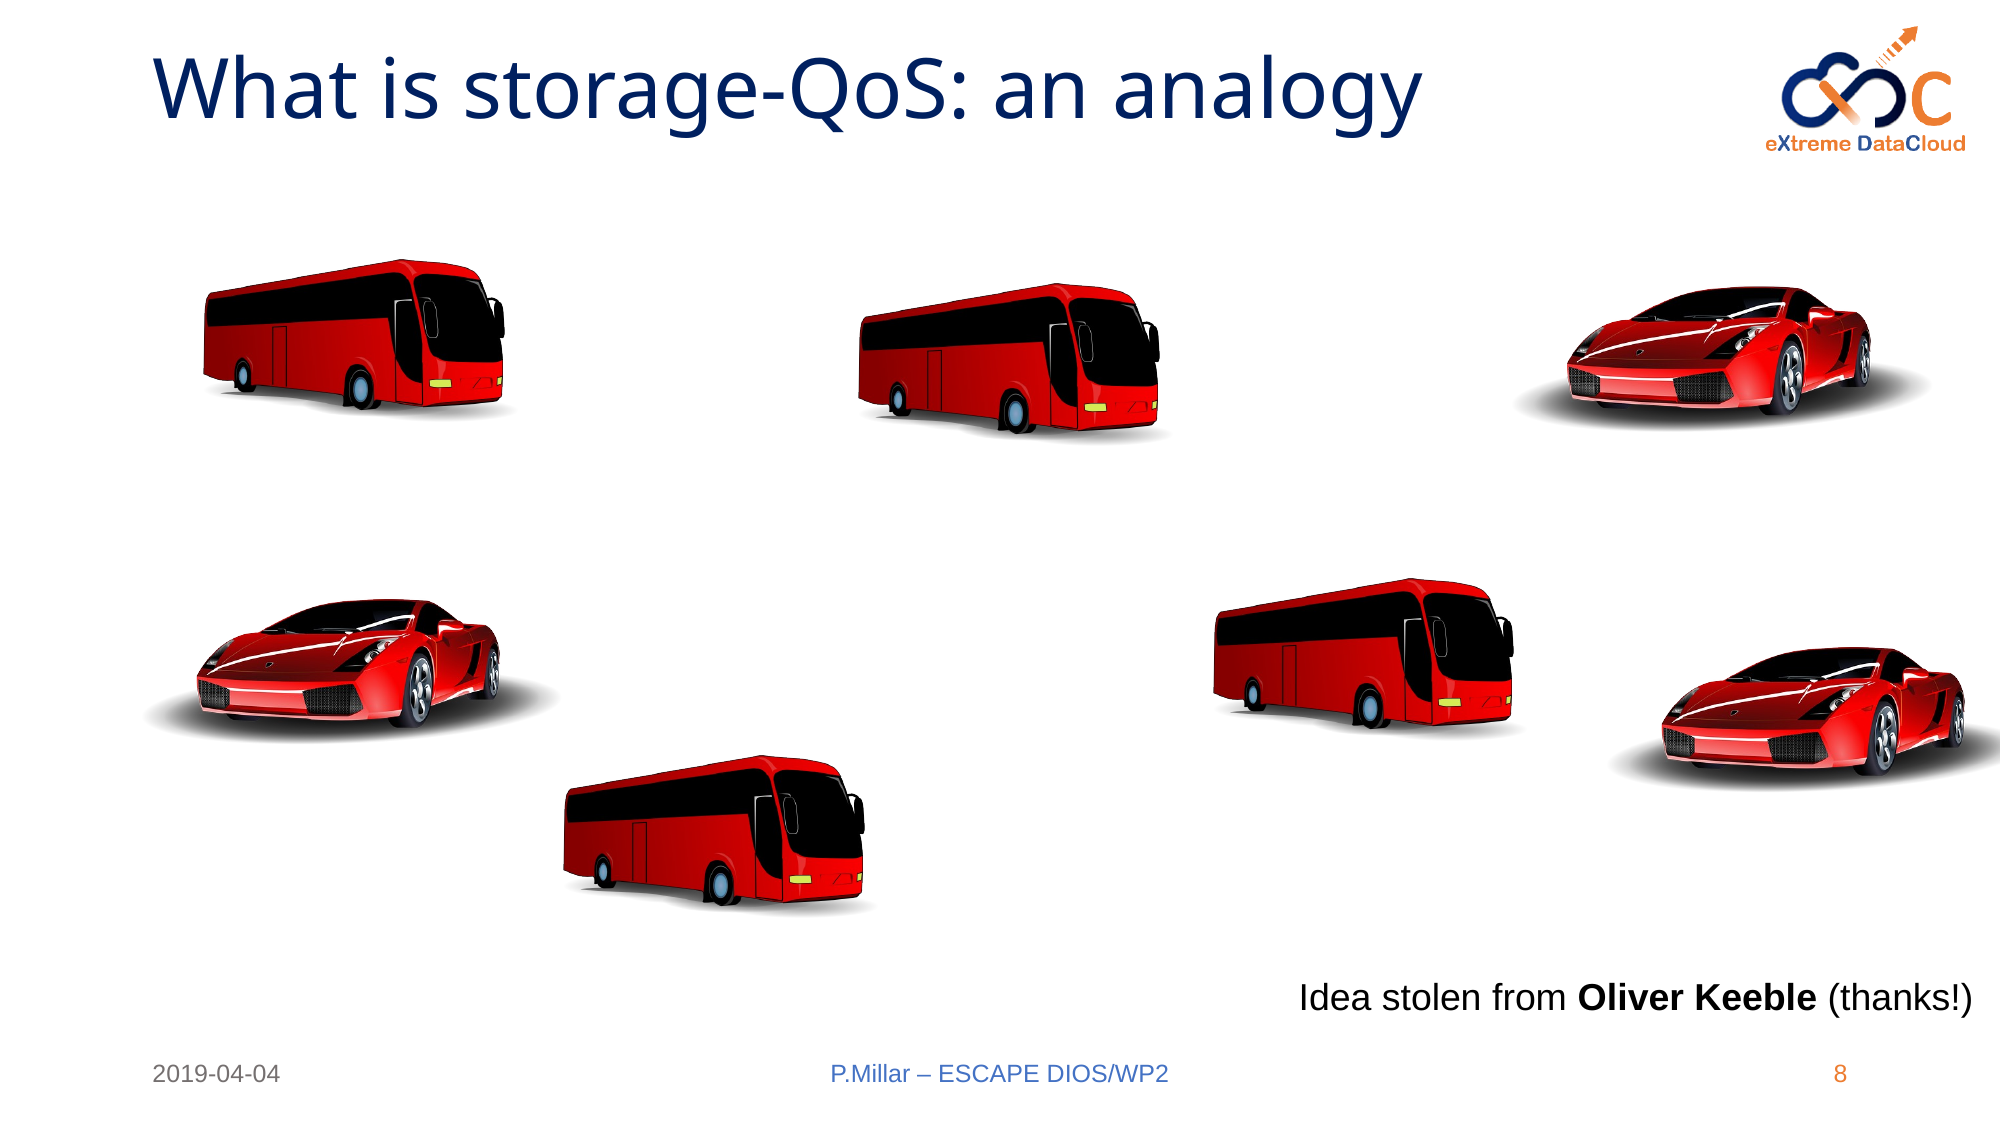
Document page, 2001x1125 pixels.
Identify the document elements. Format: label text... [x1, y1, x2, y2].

slide_number <number> [1412, 1042, 1863, 1103]
picture [202, 259, 519, 422]
picture [857, 283, 1174, 446]
picture [1212, 578, 1528, 741]
footer P.Millar – ESCAPE DIOS/WP2 [662, 1042, 1338, 1103]
title What is storage-QoS: an analogy [137, 18, 1777, 152]
picture [141, 566, 879, 918]
picture [1606, 614, 2000, 825]
slide_number 2019-04-04 [137, 1042, 588, 1103]
picture [1511, 253, 1933, 465]
text_box Idea stolen from Oliver Keeble (thanks!) [1204, 968, 1989, 1026]
picture [1740, 18, 1985, 170]
